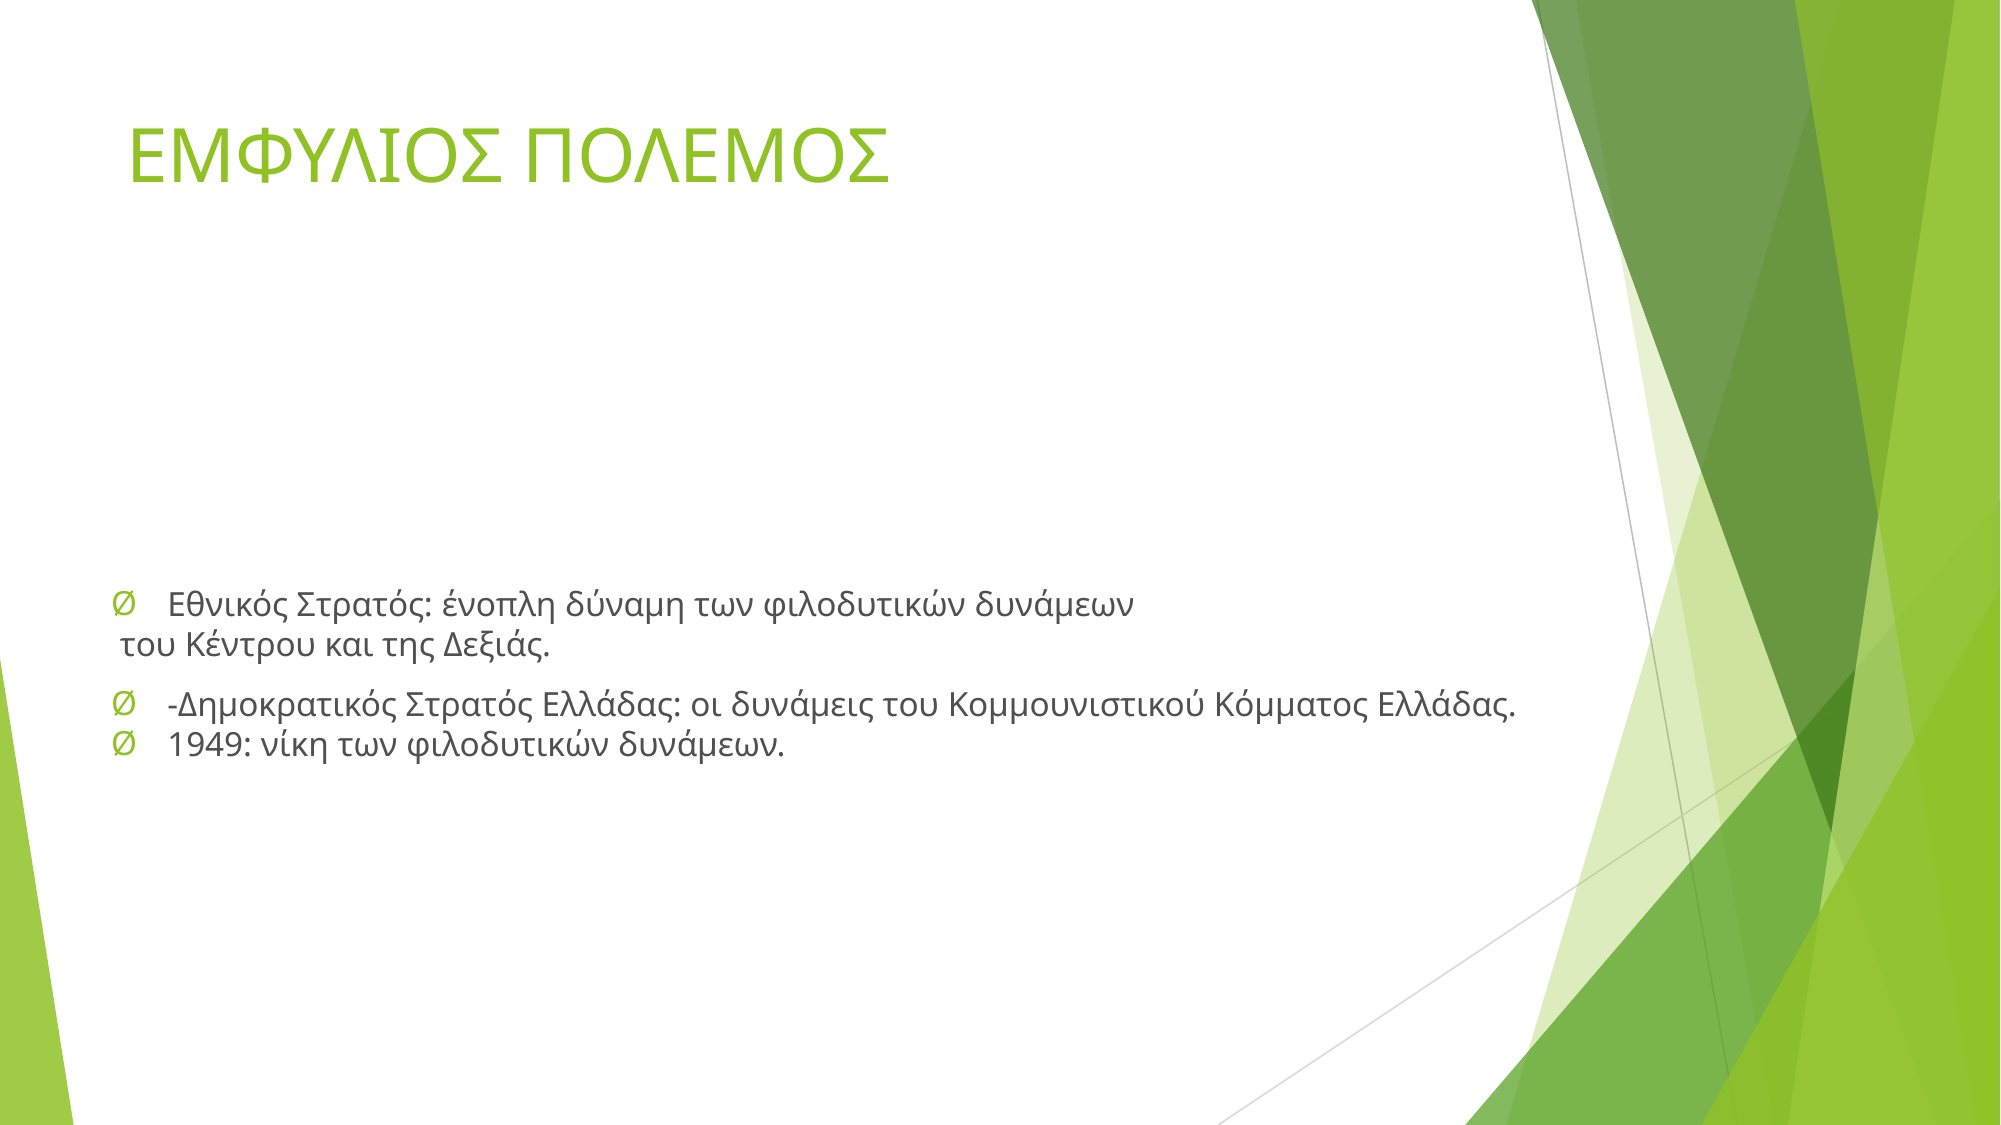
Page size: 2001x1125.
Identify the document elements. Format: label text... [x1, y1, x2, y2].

list Εθνικός Στρατός: ένοπλη δύναμη των φιλοδυτικών δυνάμεων του Κέντρου και της Δεξιάς. -Δημοκρατικός Στρατός Ελλάδας: οι δυνάμεις του Κομμουνιστικού Κόμματος Ελλάδας. 1949: νίκη των φιλοδυτικών δυνάμεων. [111, 581, 1634, 764]
title ΕΜΦΥΛΙΟΣ ΠΟΛΕΜΟΣ [111, 99, 1522, 317]
